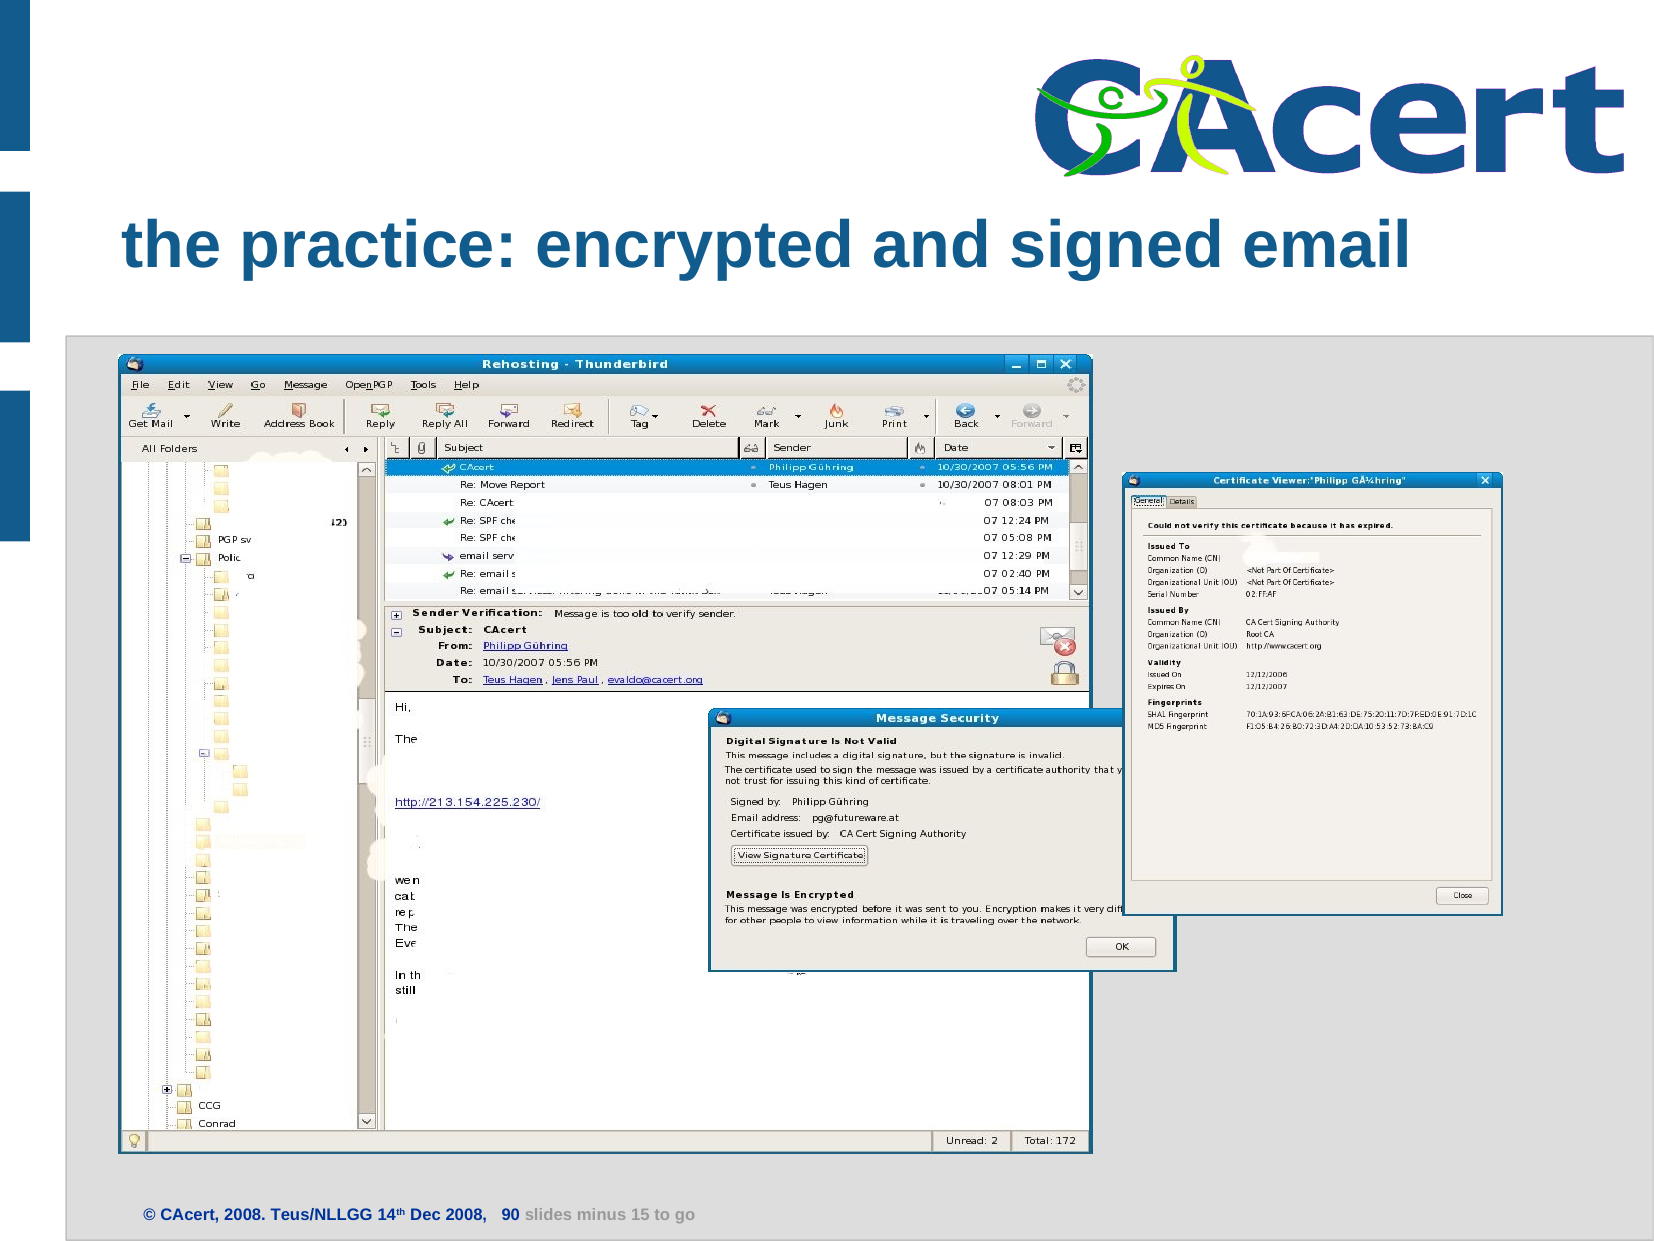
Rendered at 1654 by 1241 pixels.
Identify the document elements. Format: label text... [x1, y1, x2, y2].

title the practice: encrypted and signed email [121, 177, 1533, 316]
picture [118, 354, 1503, 1154]
picture [1033, 53, 1625, 178]
picture [565, 362, 572, 368]
picture [1080, 354, 1093, 365]
list [121, 344, 1595, 1238]
